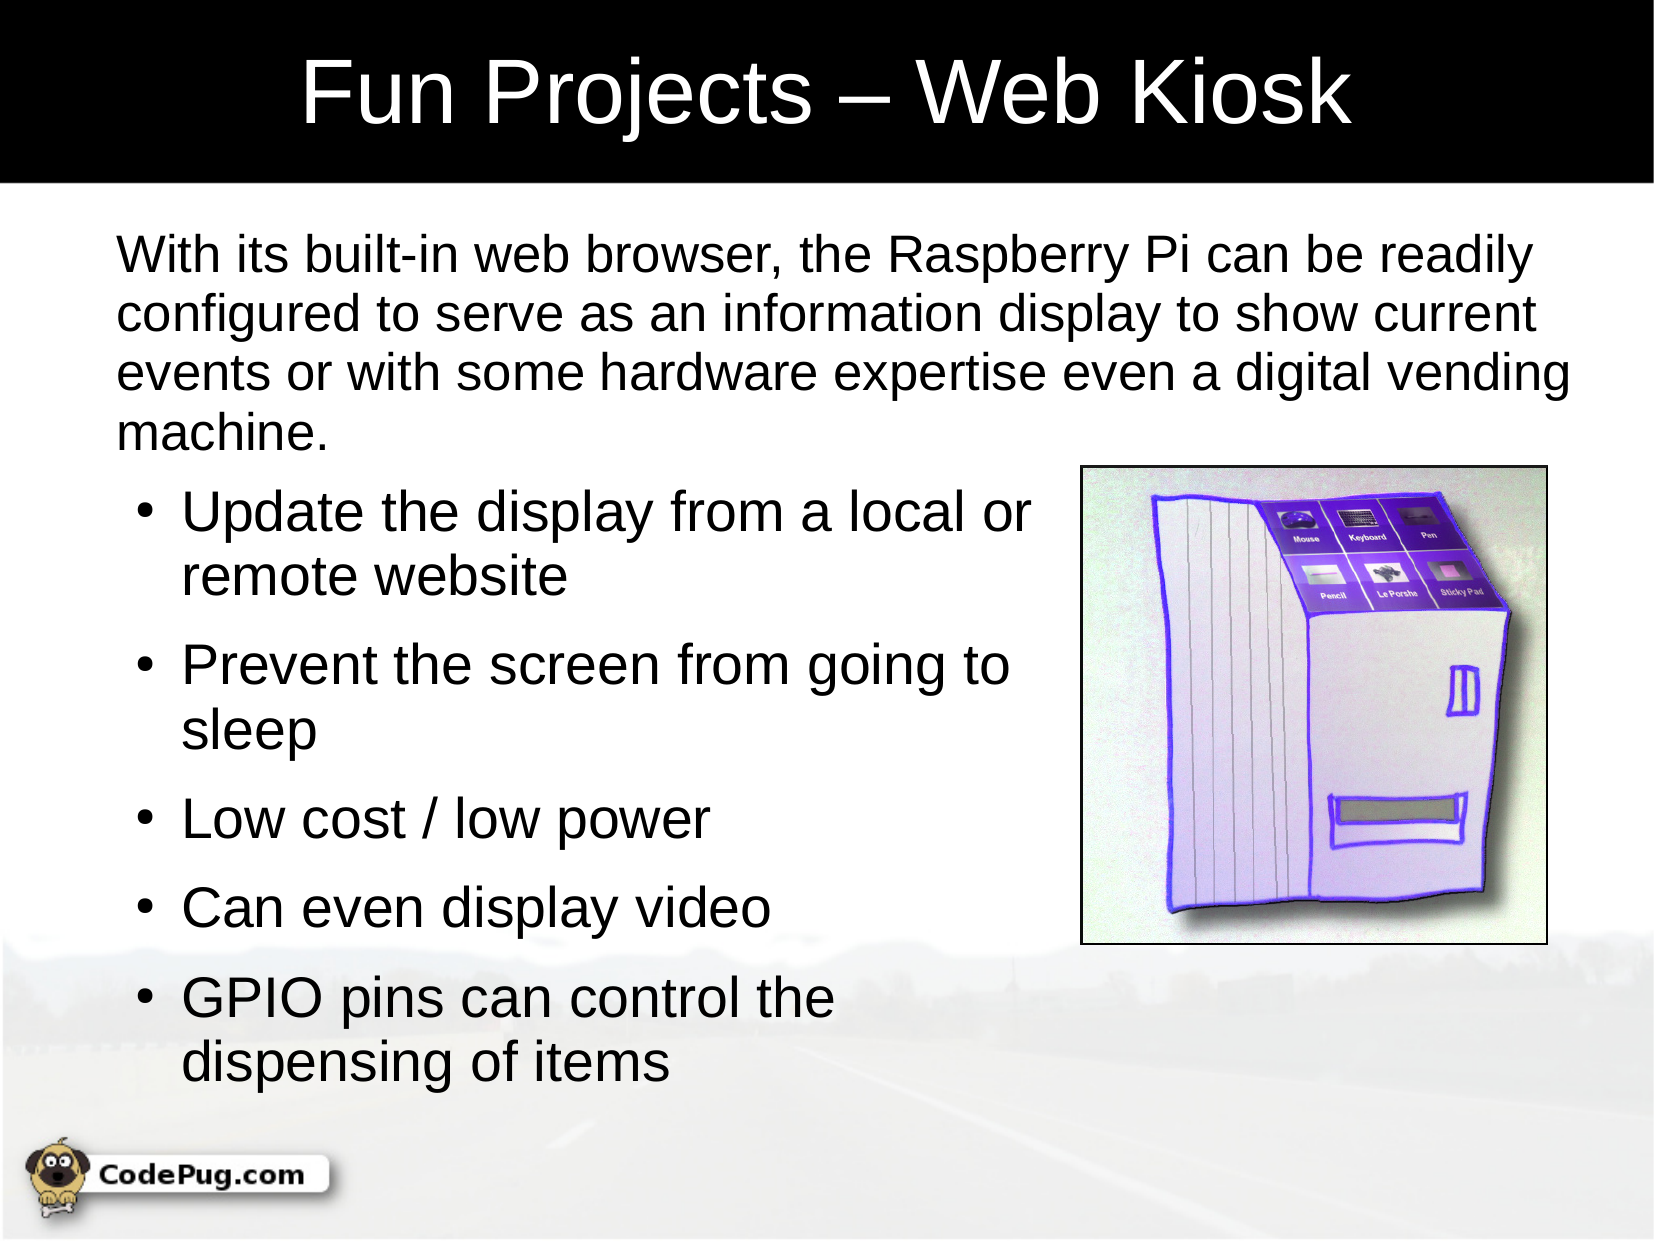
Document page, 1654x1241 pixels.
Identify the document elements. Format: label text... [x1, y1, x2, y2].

text_box With its built-in web browser, the Raspberry Pi can be readily configured to serve as an information display to show current events or with some hardware expertise even a digital vending machine. [60, 225, 1606, 463]
title Fun Projects – Web Kiosk [82, 19, 1571, 166]
list Update the display from a local or remote website Prevent the screen from going to sleep Low cost / low power Can even display video GPIO pins can control the dispensing of items [120, 480, 1066, 1096]
picture [0, 0, 1654, 1241]
